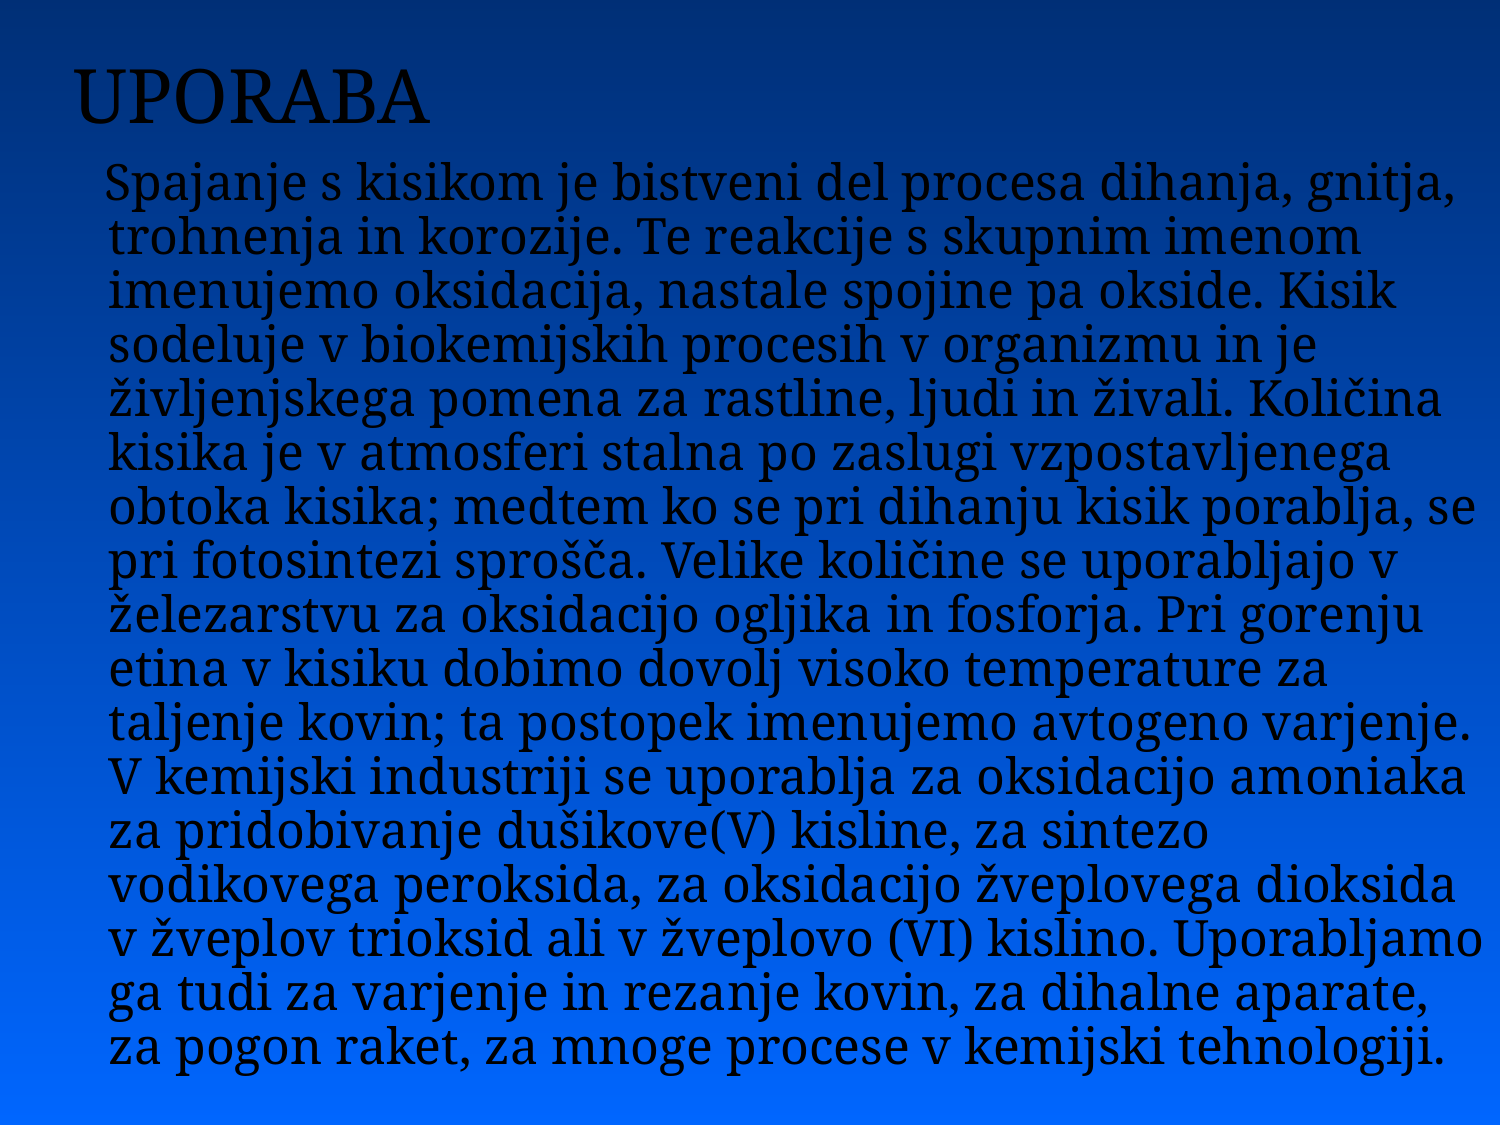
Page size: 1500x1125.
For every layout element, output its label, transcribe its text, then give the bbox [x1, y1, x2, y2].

list Spajanje s kisikom je bistveni del procesa dihanja, gnitja, trohnenja in korozije. Te reakcije s skupnim imenom imenujemo oksidacija, nastale spojine pa okside. Kisik sodeluje v biokemijskih procesih v organizmu in je življenjskega pomena za rastline, ljudi in živali. Količina kisika je v atmosferi stalna po zaslugi vzpostavljenega obtoka kisika; medtem ko se pri dihanju kisik porablja, se pri fotosintezi sprošča. Velike količine se uporabljajo v železarstvu za oksidacijo ogljika in fosforja. Pri gorenju etina v kisiku dobimo dovolj visoko temperature za taljenje kovin; ta postopek imenujemo avtogeno varjenje. V kemijski industriji se uporablja za oksidacijo amoniaka za pridobivanje dušikove(V) kisline, za sintezo vodikovega peroksida, za oksidacijo žveplovega dioksida v žveplov trioksid ali v žveplovo (VI) kislino. Uporabljamo ga tudi za varjenje in rezanje kovin, za dihalne aparate, za pogon raket, za mnoge procese v kemijski tehnologiji. [37, 149, 1500, 1125]
title UPORABA [0, 0, 1350, 188]
